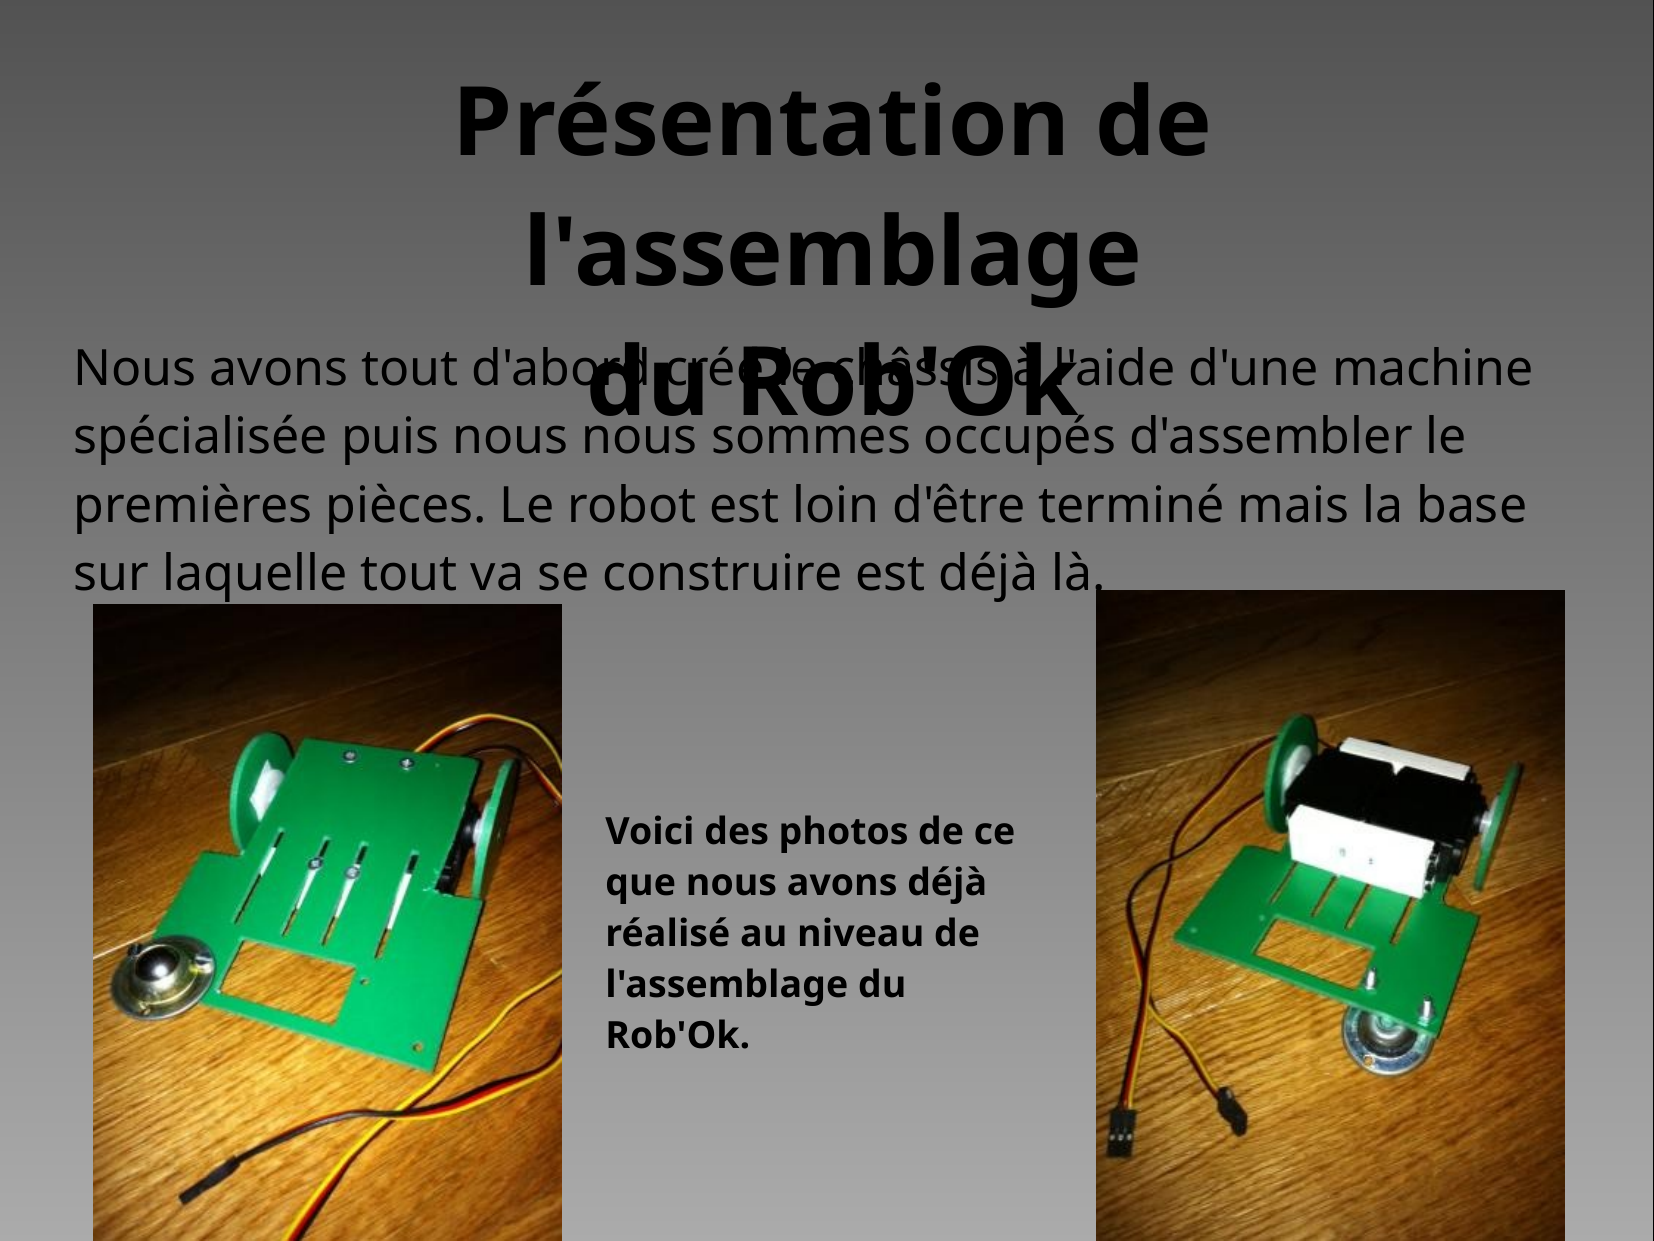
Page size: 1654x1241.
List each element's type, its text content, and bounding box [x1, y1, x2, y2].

text_box Voici des photos de ce que nous avons déjà réalisé au niveau de l'assemblage du Rob'Ok. [590, 797, 1063, 1004]
text_box Présentation de l'assemblage du Rob'Ok [183, 45, 1483, 295]
text_box [0, 0, 1654, 1241]
picture [93, 604, 562, 1241]
text_box Nous avons tout d'abord créé le châssis à l'aide d'une machine spécialisée puis nous nous sommes occupés d'assembler le premières pièces. Le robot est loin d'être terminé mais la base sur laquelle tout va se construire est déjà là. [59, 324, 1565, 584]
picture [1096, 590, 1565, 1241]
